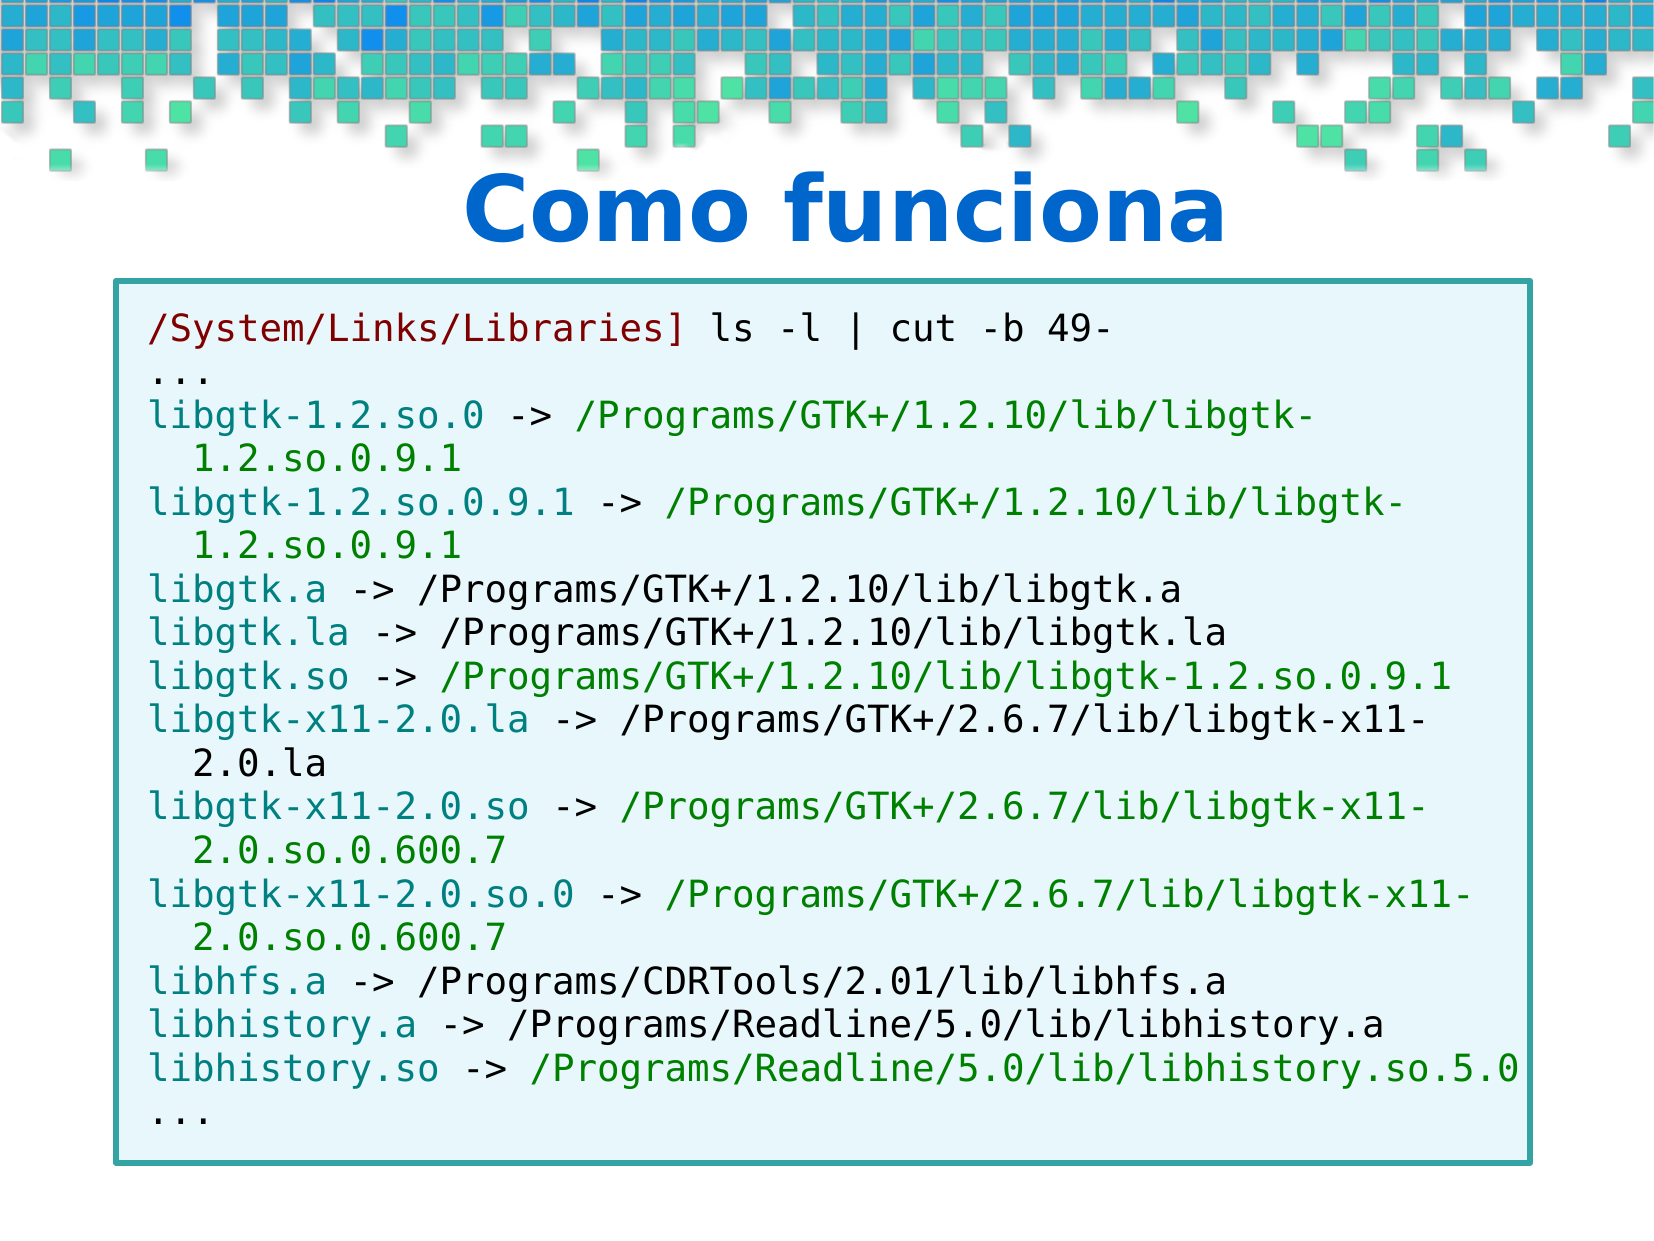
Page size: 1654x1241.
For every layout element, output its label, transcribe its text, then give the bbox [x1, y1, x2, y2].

list /System/Links/Libraries] ls -l | cut -b 49- ... libgtk-1.2.so.0 -> /Programs/GTK+/1.2.10/lib/libgtk-1.2.so.0.9.1 libgtk-1.2.so.0.9.1 -> /Programs/GTK+/1.2.10/lib/libgtk-1.2.so.0.9.1 libgtk.a -> /Programs/GTK+/1.2.10/lib/libgtk.a libgtk.la -> /Programs/GTK+/1.2.10/lib/libgtk.la libgtk.so -> /Programs/GTK+/1.2.10/lib/libgtk-1.2.so.0.9.1 libgtk-x11-2.0.la -> /Programs/GTK+/2.6.7/lib/libgtk-x11-2.0.la libgtk-x11-2.0.so -> /Programs/GTK+/2.6.7/lib/libgtk-x11-2.0.so.0.600.7 libgtk-x11-2.0.so.0 -> /Programs/GTK+/2.6.7/lib/libgtk-x11-2.0.so.0.600.7 libhfs.a -> /Programs/CDRTools/2.01/lib/libhfs.a libhistory.a -> /Programs/Readline/5.0/lib/libhistory.a libhistory.so -> /Programs/Readline/5.0/lib/libhistory.so.5.0 ... [121, 306, 1534, 1160]
title Como funciona [112, 132, 1581, 287]
picture [0, 0, 1654, 185]
